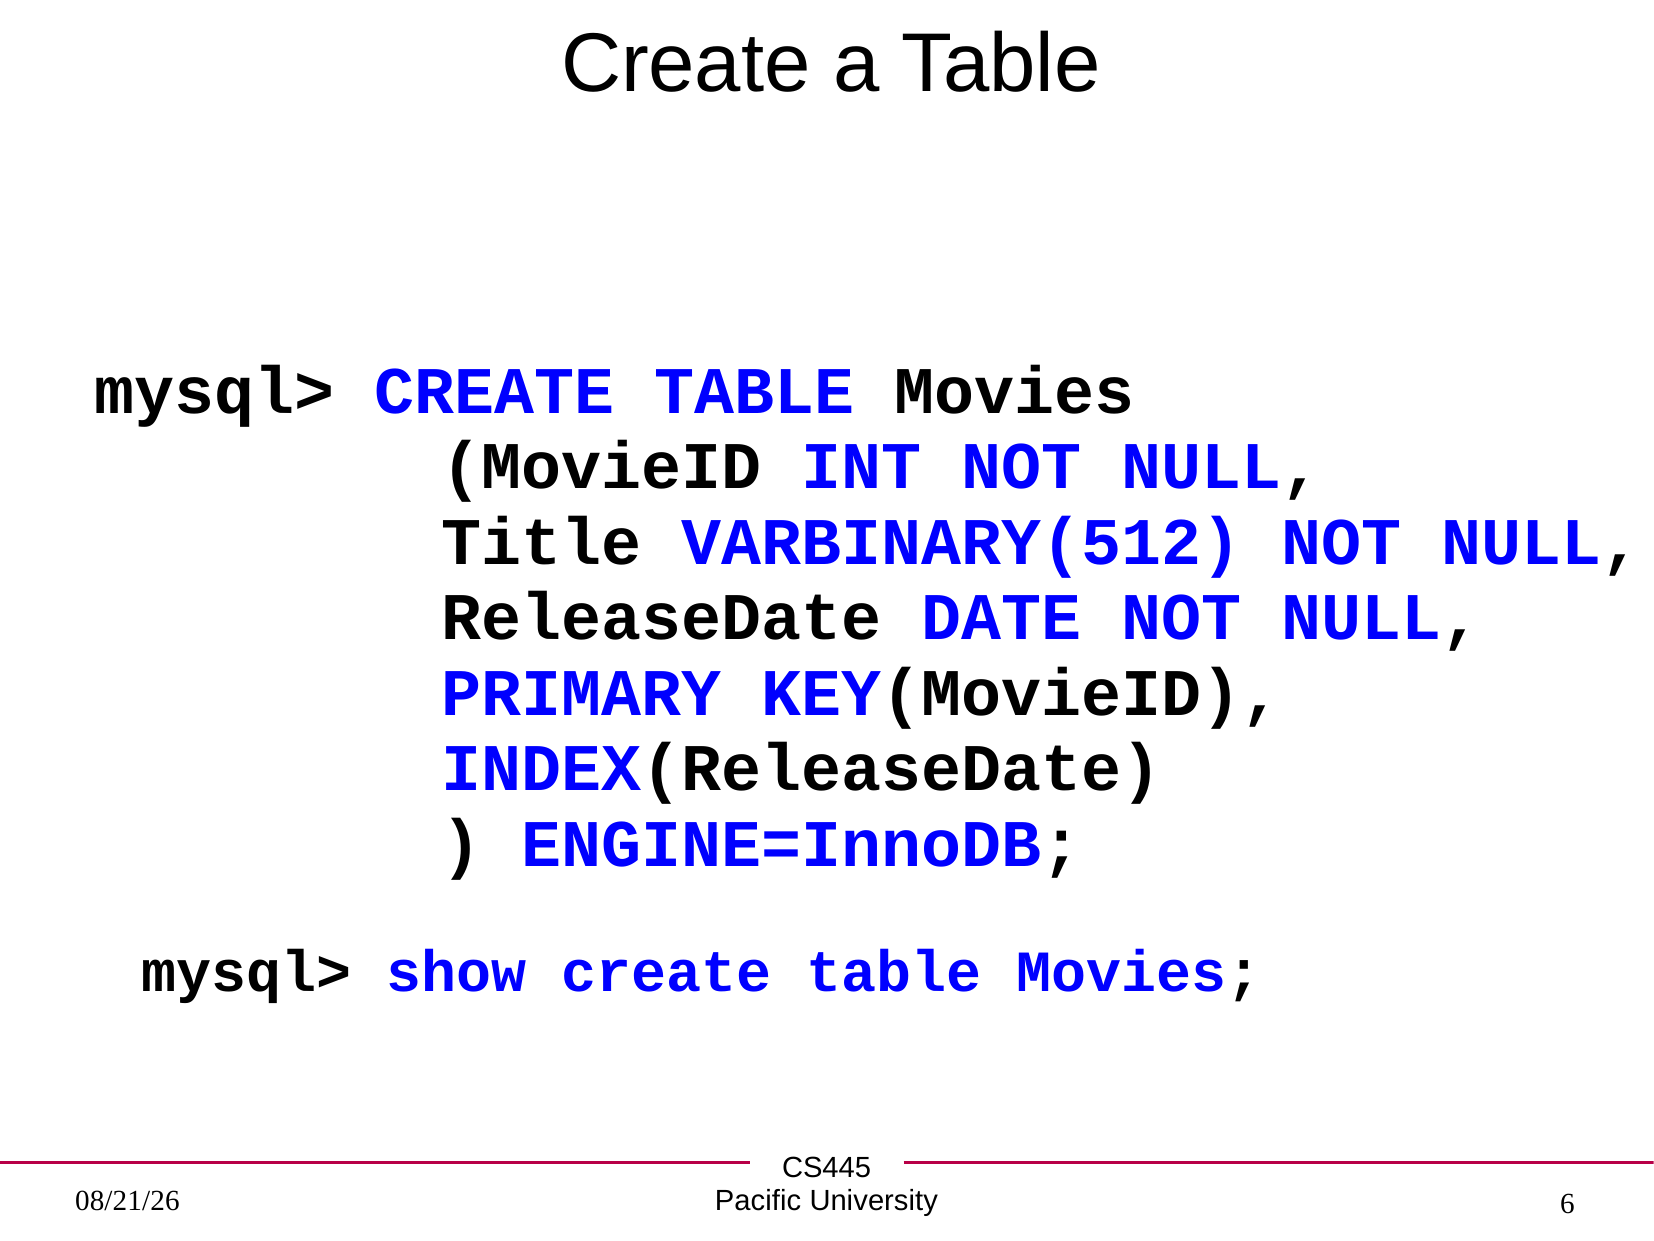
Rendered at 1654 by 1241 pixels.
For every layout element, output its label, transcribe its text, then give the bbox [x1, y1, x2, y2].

title Create a Table [86, 15, 1576, 75]
list mysql> CREATE TABLE Movies (MovieID INT NOT NULL, Title VARBINARY(512) NOT NULL, ReleaseDate DATE NOT NULL, PRIMARY KEY(MovieID), INDEX(ReleaseDate) ) ENGINE=InnoDB; mysql> show create table Movies; [0, 75, 1654, 1111]
